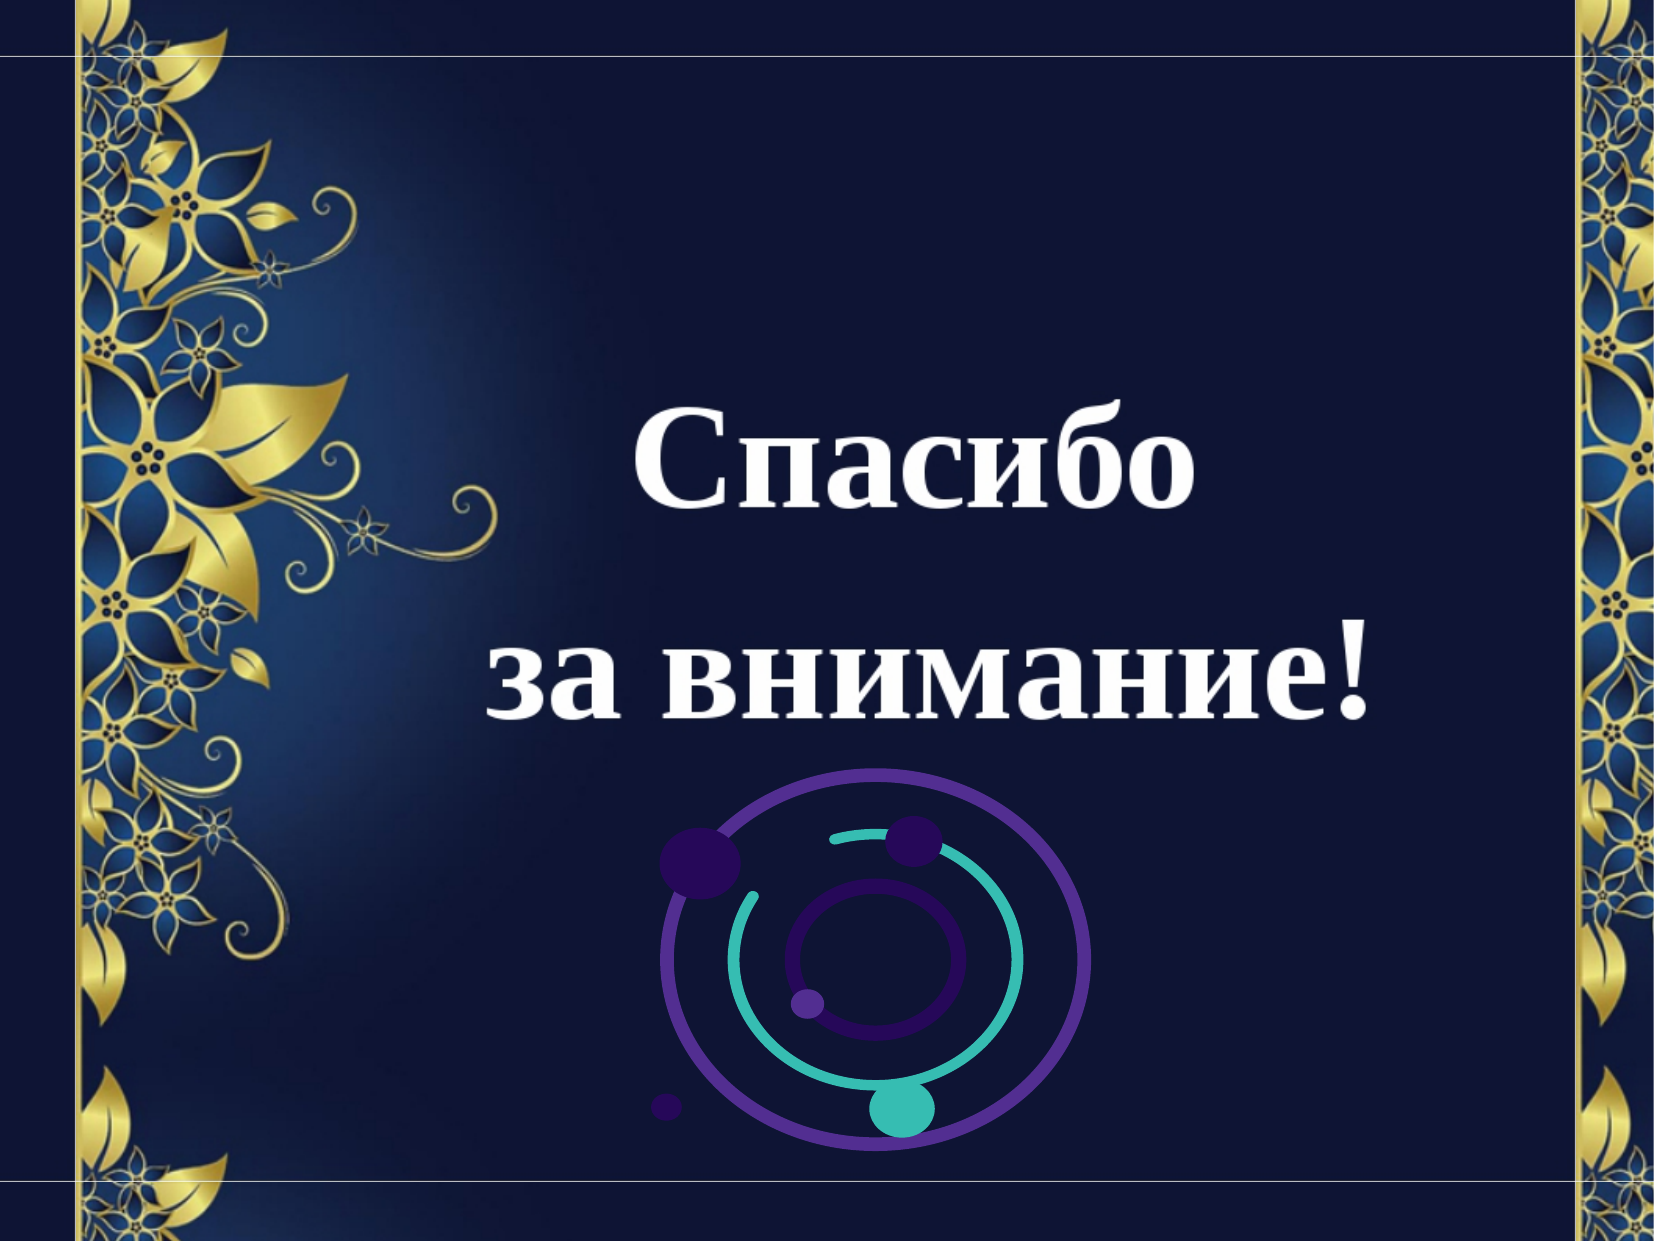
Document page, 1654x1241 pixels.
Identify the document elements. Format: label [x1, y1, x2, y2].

picture [649, 767, 1093, 1152]
text_box [0, 0, 1654, 1241]
